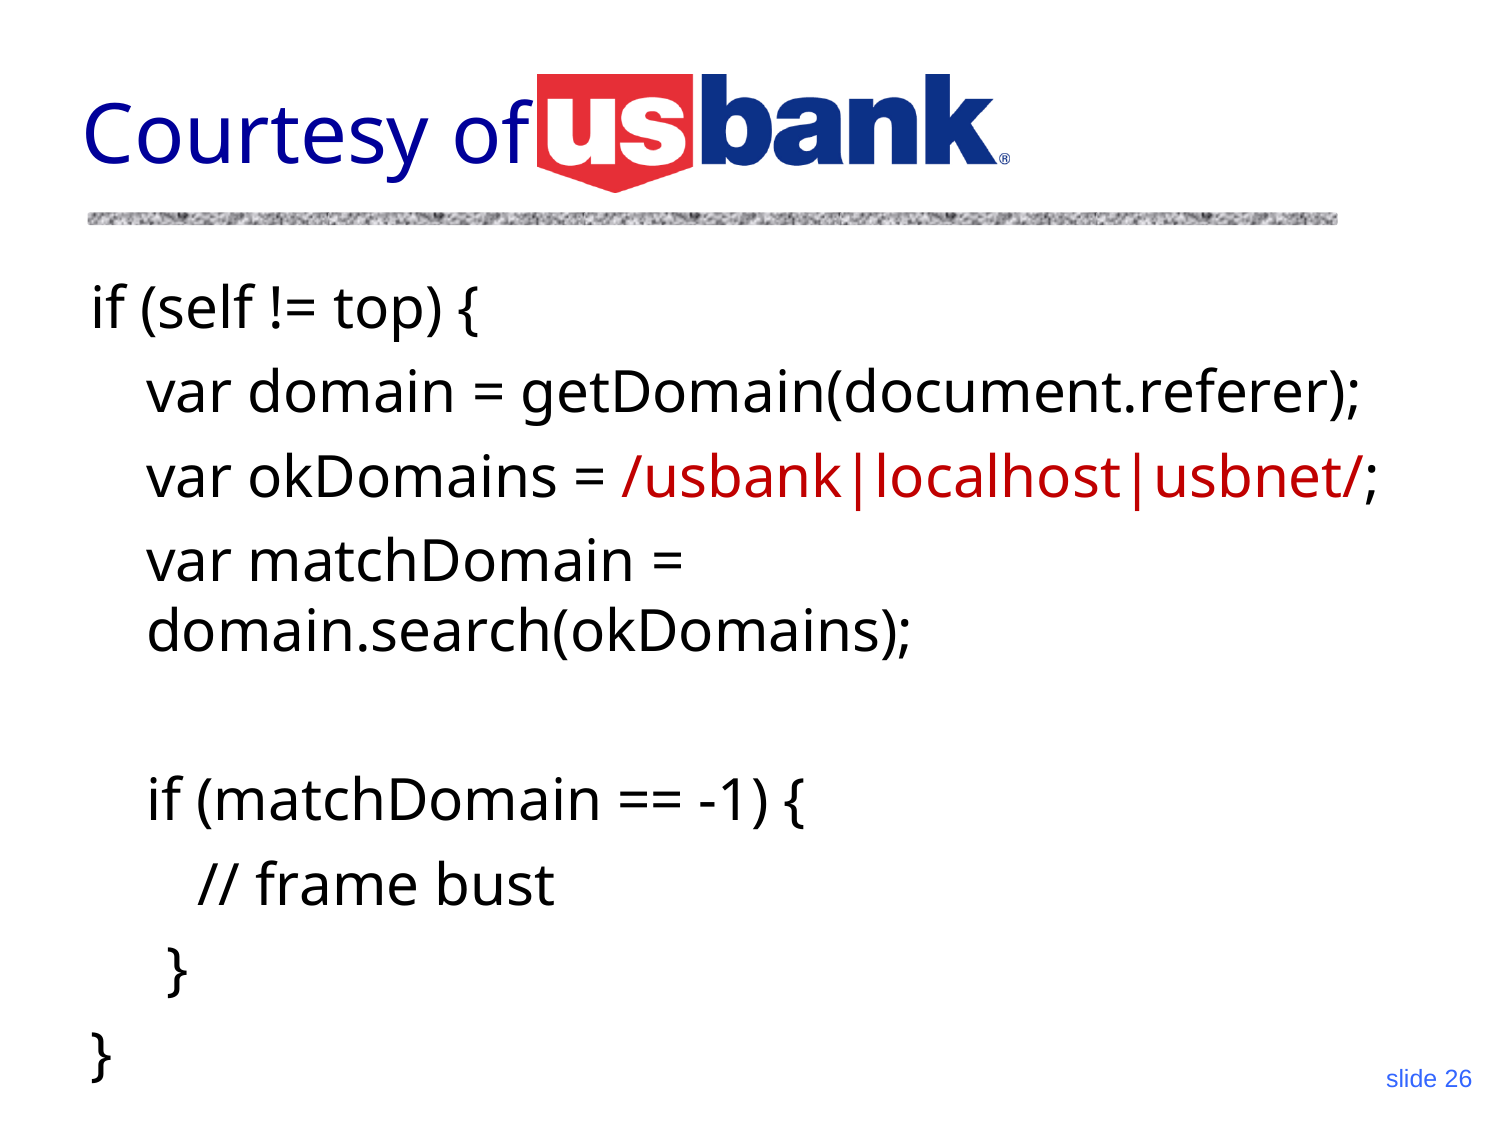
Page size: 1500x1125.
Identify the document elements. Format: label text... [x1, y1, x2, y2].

text_box if (self != top) { var domain = getDomain(document.referer); var okDomains = /usbank|localhost|usbnet/; var matchDomain = domain.search(okDomains); if (matchDomain == -1) { // frame bust } } [75, 262, 1426, 1075]
picture [87, 212, 1338, 226]
text_box Courtesy of [66, 37, 1342, 188]
text_box slide <number> [1174, 1025, 1488, 1101]
picture [537, 74, 1010, 193]
